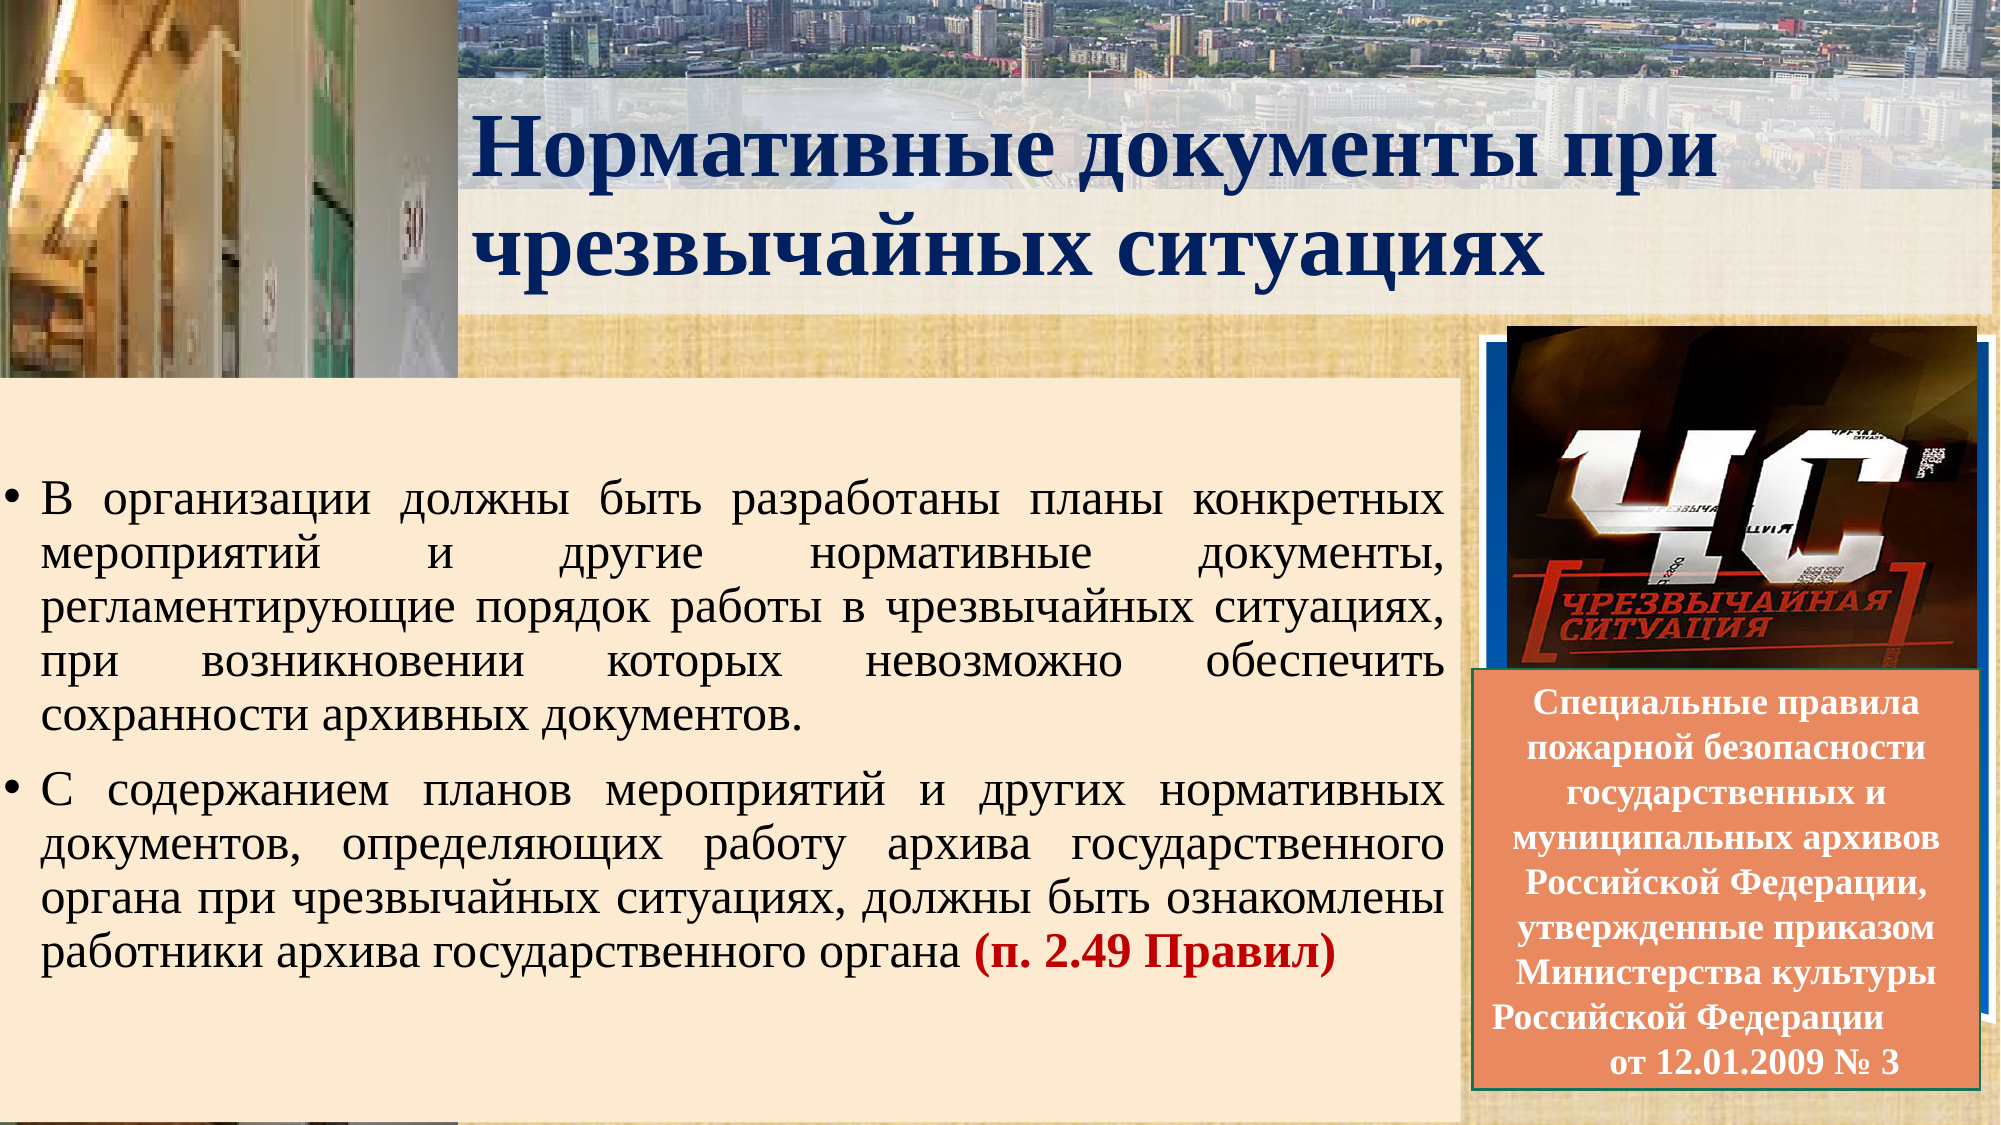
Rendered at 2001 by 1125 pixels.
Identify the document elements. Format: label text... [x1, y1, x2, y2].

picture [0, 0, 2001, 1086]
text_box Специальные правила пожарной безопасности государственных и муниципальных архивов Российской Федерации, утвержденные приказом Министерства культуры Российской Федерации от 12.01.2009 № 3 [1472, 668, 1981, 1090]
list В организации должны быть разработаны планы конкретных мероприятий и другие нормативные документы, регламентирующие порядок работы в чрезвычайных ситуациях, при возникновении которых невозможно обеспечить сохранности архивных документов. С содержанием планов мероприятий и других нормативных документов, определяющих работу архива государственного органа при чрезвычайных ситуациях, должны быть ознакомлены работники архива государственного органа (п. 2.49 Правил) [0, 377, 1461, 1123]
title Нормативные документы при чрезвычайных ситуациях [458, 78, 1993, 315]
text_box Резкие колебания (сезонные и в течении одних суток) температуры (+/- 5 С) и относительной влажности воздуха (+/- 10%) не допускаются. [1013, 0, 1320, 78]
